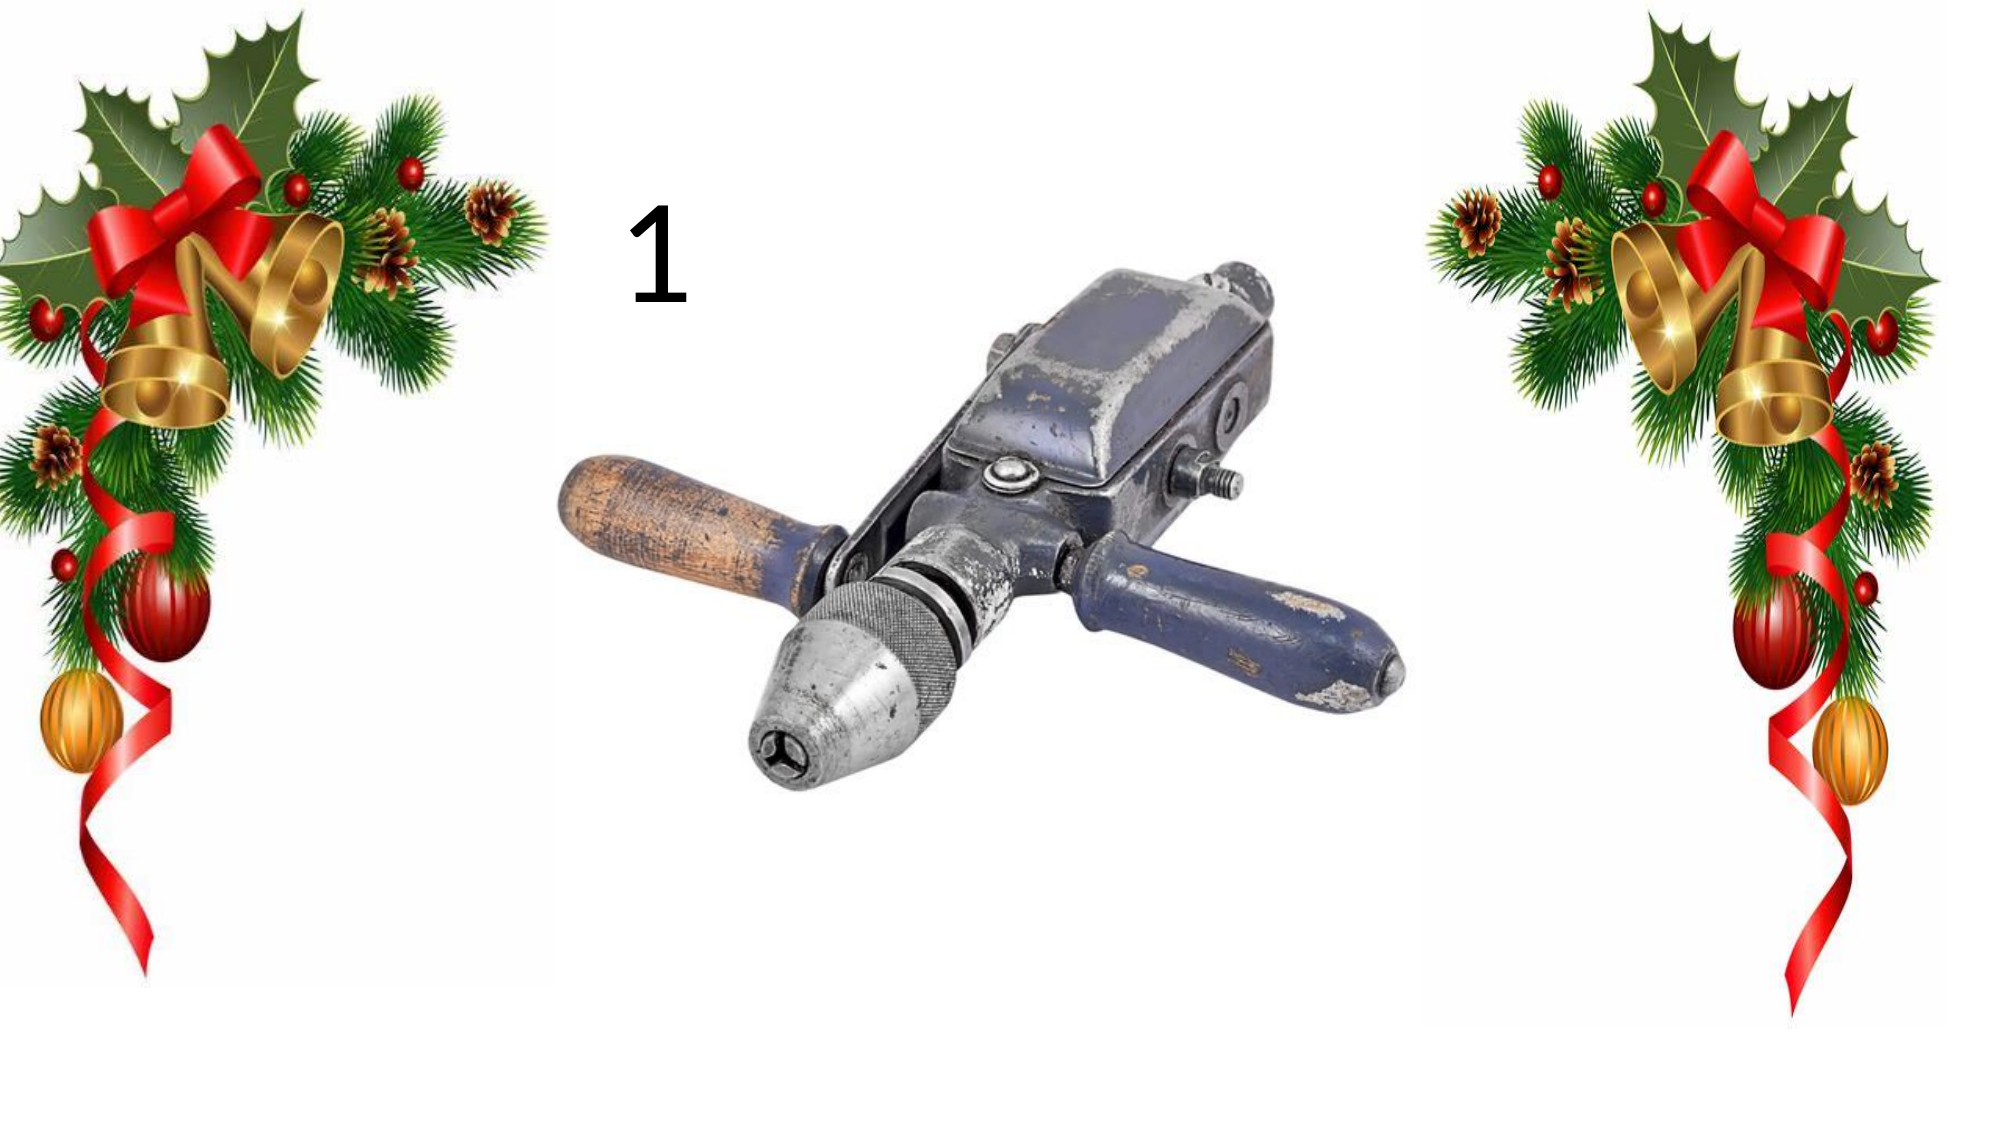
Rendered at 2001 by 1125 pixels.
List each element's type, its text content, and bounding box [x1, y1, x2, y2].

picture [0, 0, 1948, 1029]
text_box 1 [602, 145, 712, 343]
